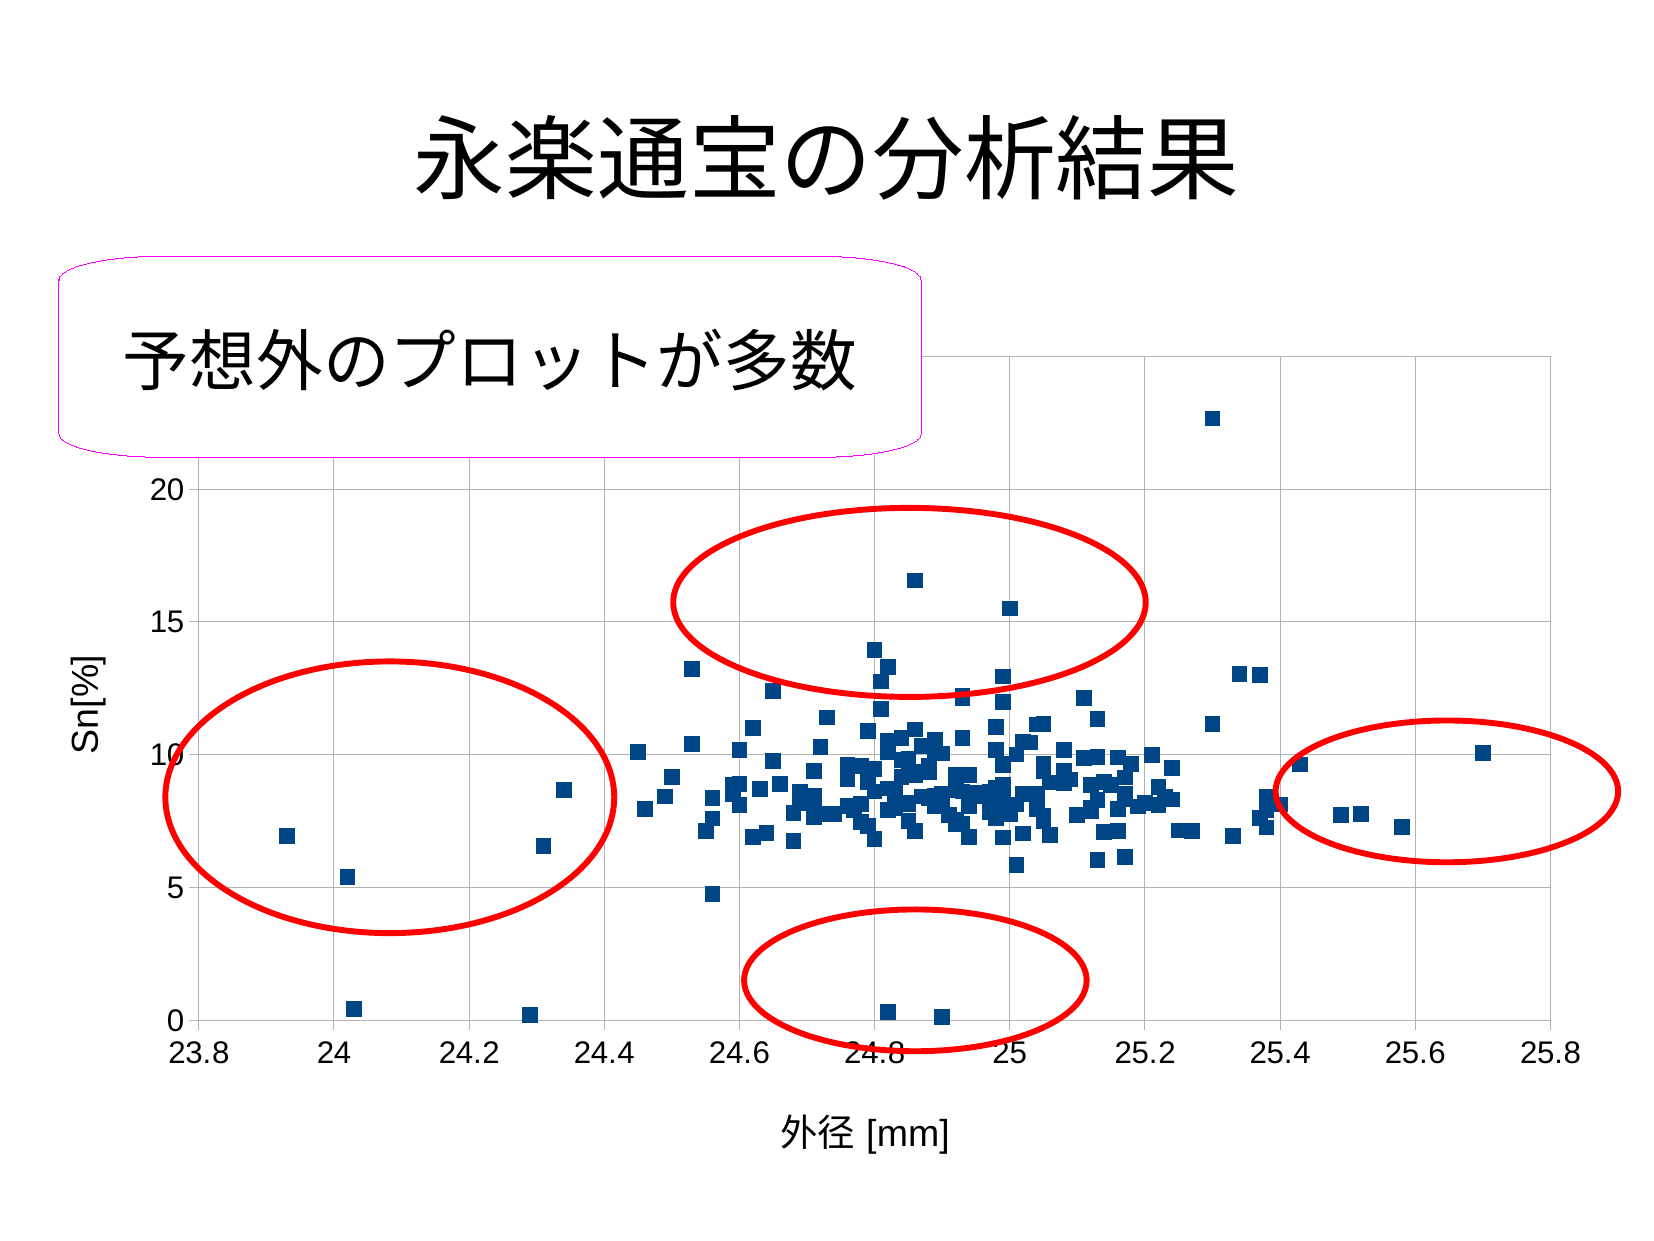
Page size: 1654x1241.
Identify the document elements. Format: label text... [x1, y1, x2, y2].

chart [5, 249, 1636, 1241]
title 永楽通宝の分析結果 [82, 49, 1571, 249]
text_box 予想外のプロットが多数 [58, 256, 922, 458]
